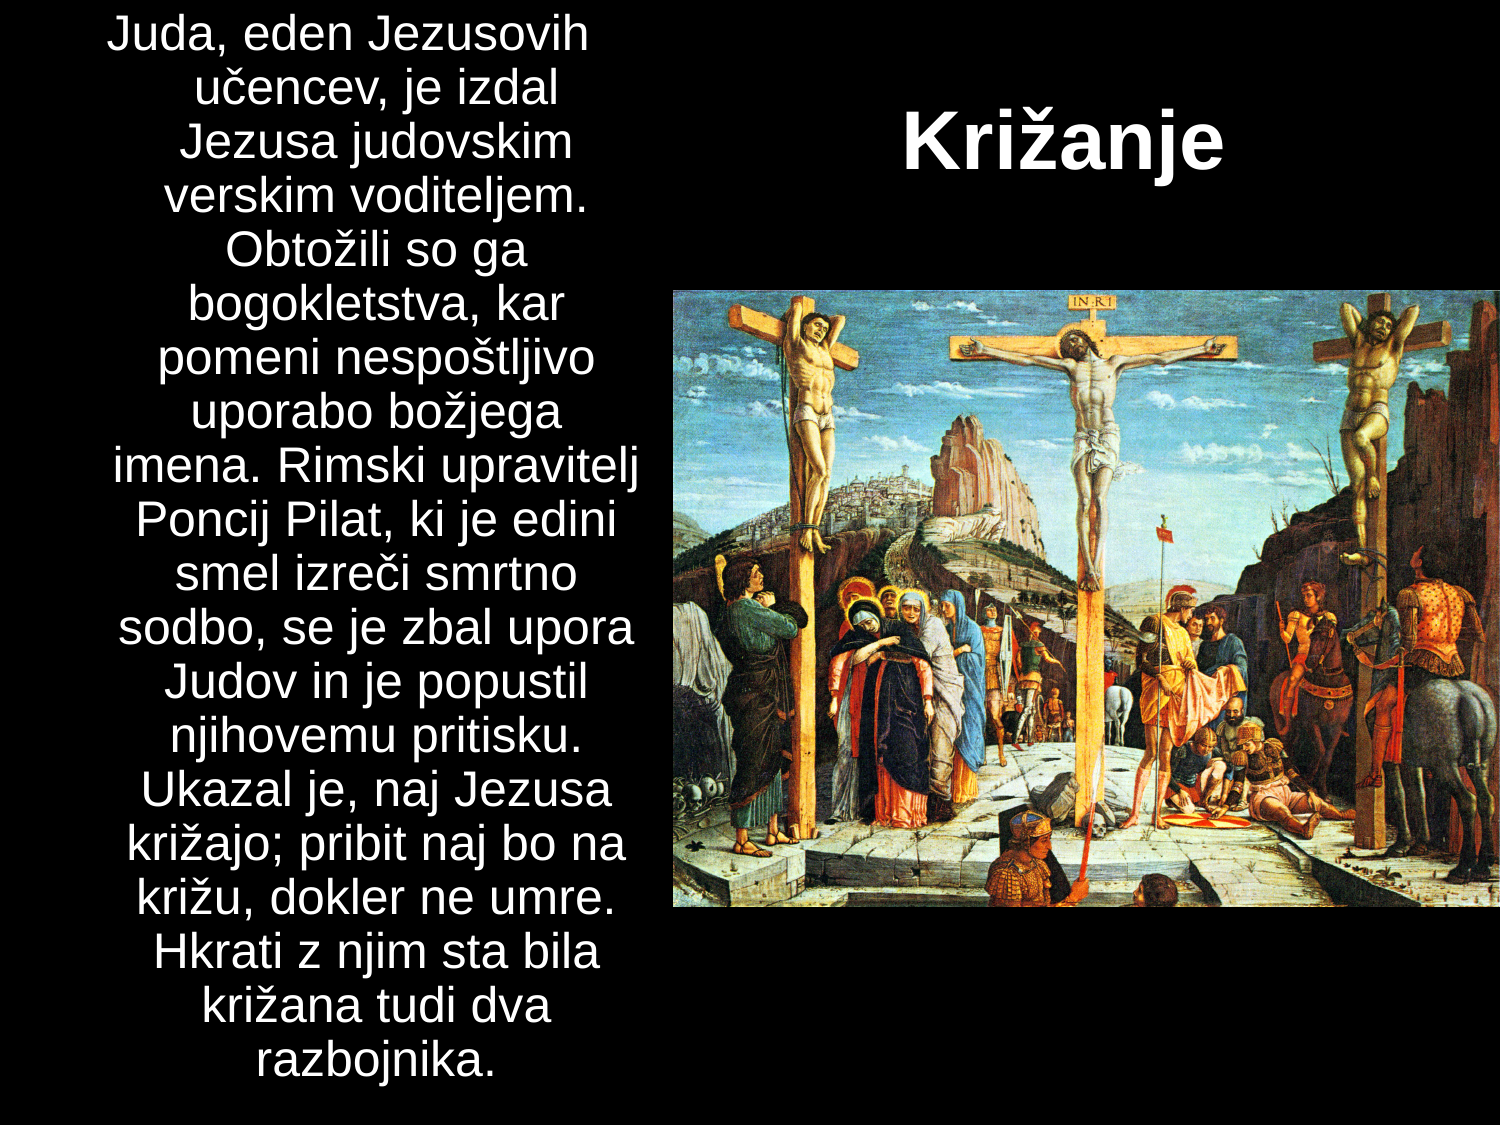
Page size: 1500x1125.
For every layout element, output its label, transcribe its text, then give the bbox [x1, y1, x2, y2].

picture [673, 290, 1500, 907]
list Juda, eden Jezusovih učencev, je izdal Jezusa judovskim verskim voditeljem. Obtožili so ga bogokletstva, kar pomeni nespoštljivo uporabo božjega imena. Rimski upravitelj Poncij Pilat, ki je edini smel izreči smrtno sodbo, se je zbal upora Judov in je popustil njihovemu pritisku. Ukazal je, naj Jezusa križajo; pribit naj bo na križu, dokler ne umre. Hkrati z njim sta bila križana tudi dva razbojnika. [41, 0, 656, 844]
title Križanje [750, 42, 1378, 231]
